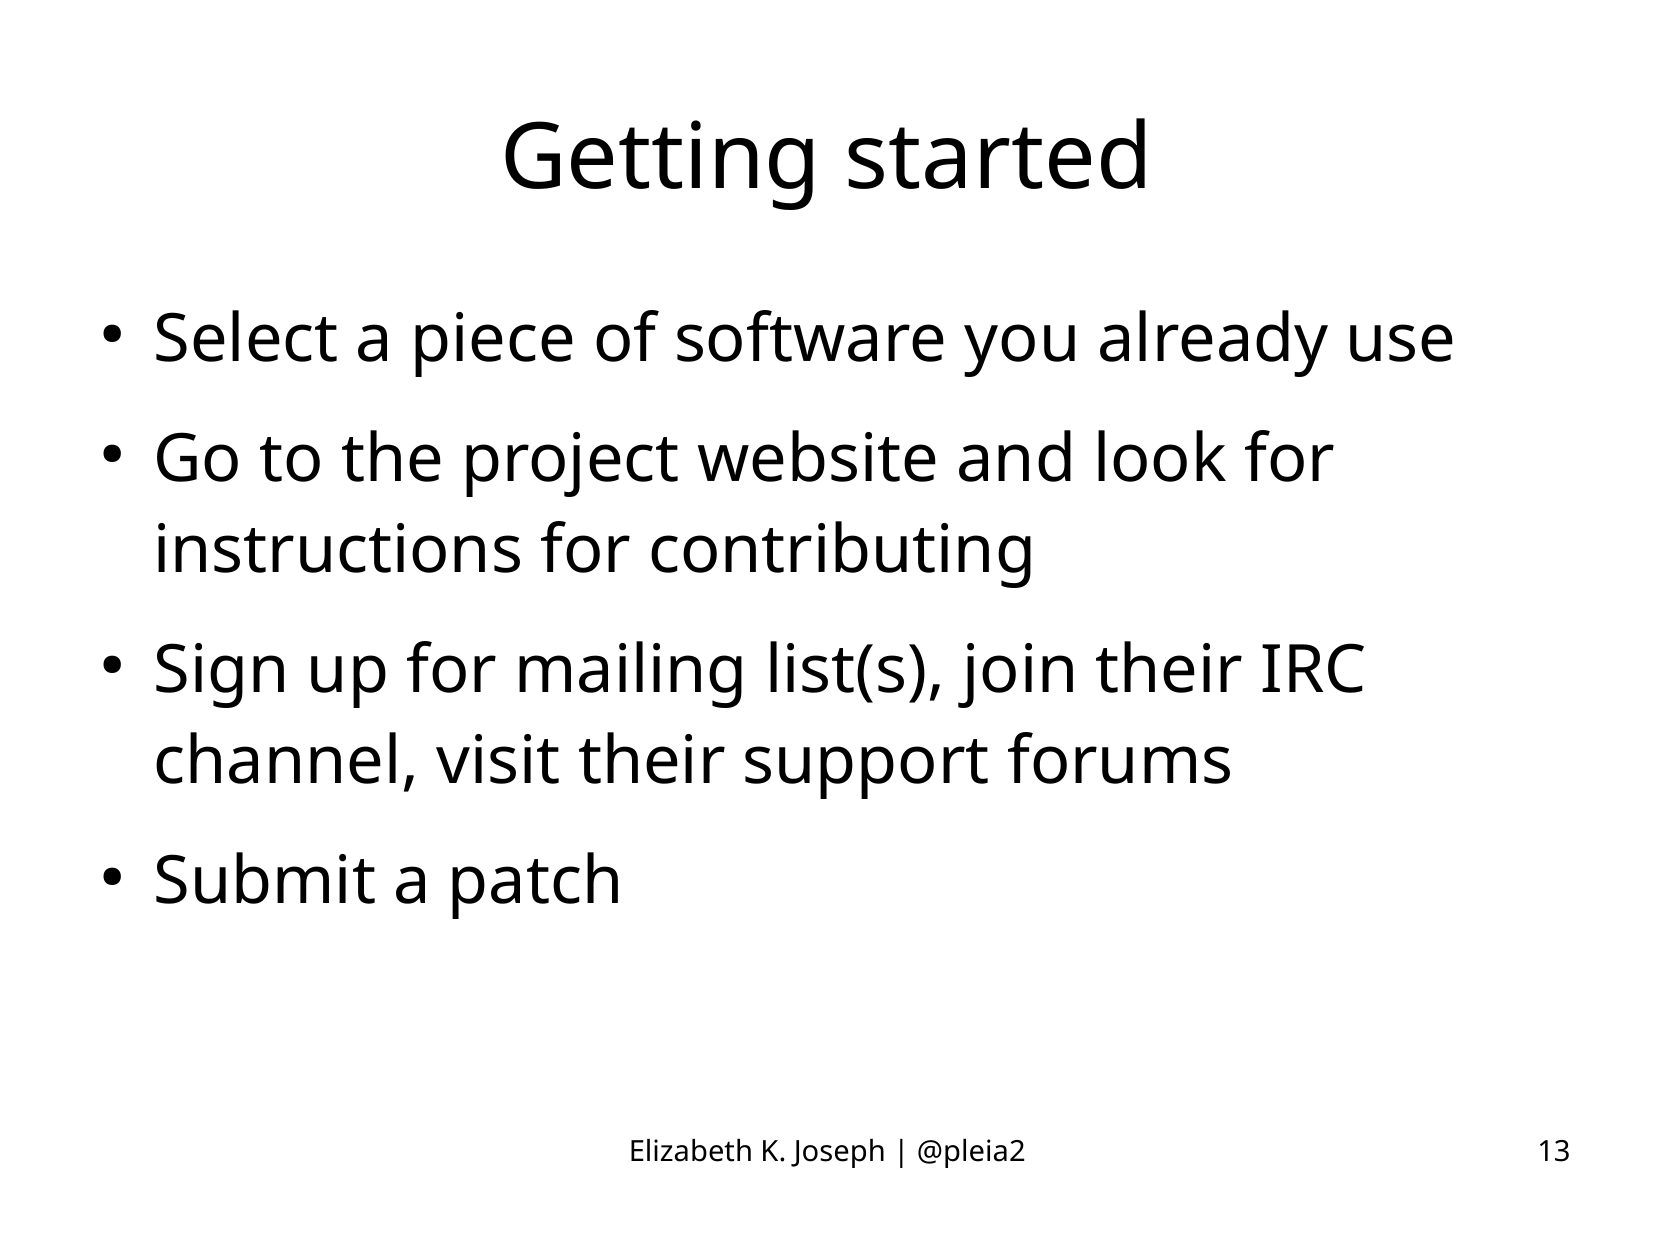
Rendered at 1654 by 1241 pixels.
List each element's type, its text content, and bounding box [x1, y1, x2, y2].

title Getting started [82, 49, 1571, 257]
list Select a piece of software you already use Go to the project website and look for instructions for contributing Sign up for mailing list(s), join their IRC channel, visit their support forums Submit a patch [82, 290, 1571, 1010]
